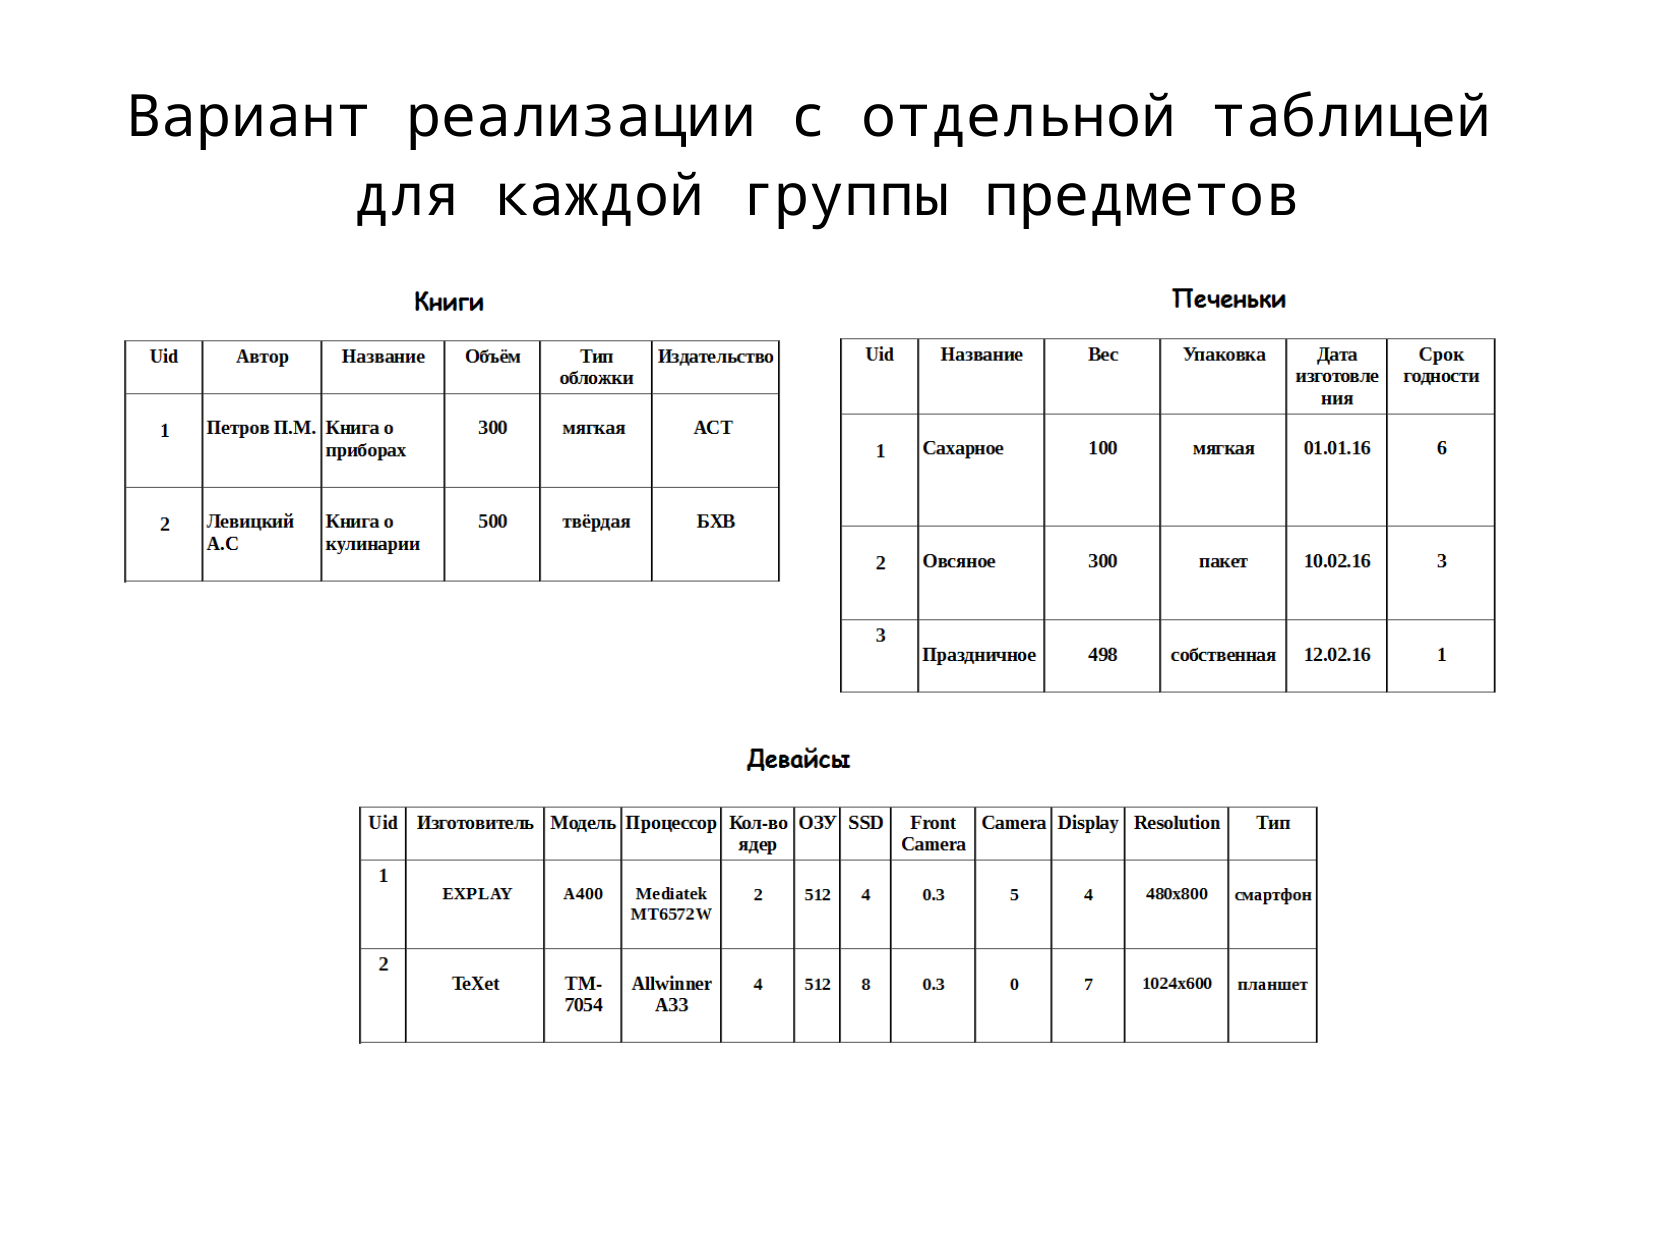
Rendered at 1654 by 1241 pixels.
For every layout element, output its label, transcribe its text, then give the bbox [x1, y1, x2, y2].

picture [106, 269, 1506, 1052]
title Вариант реализации с отдельной таблицей для каждой группы предметов [82, 49, 1571, 257]
